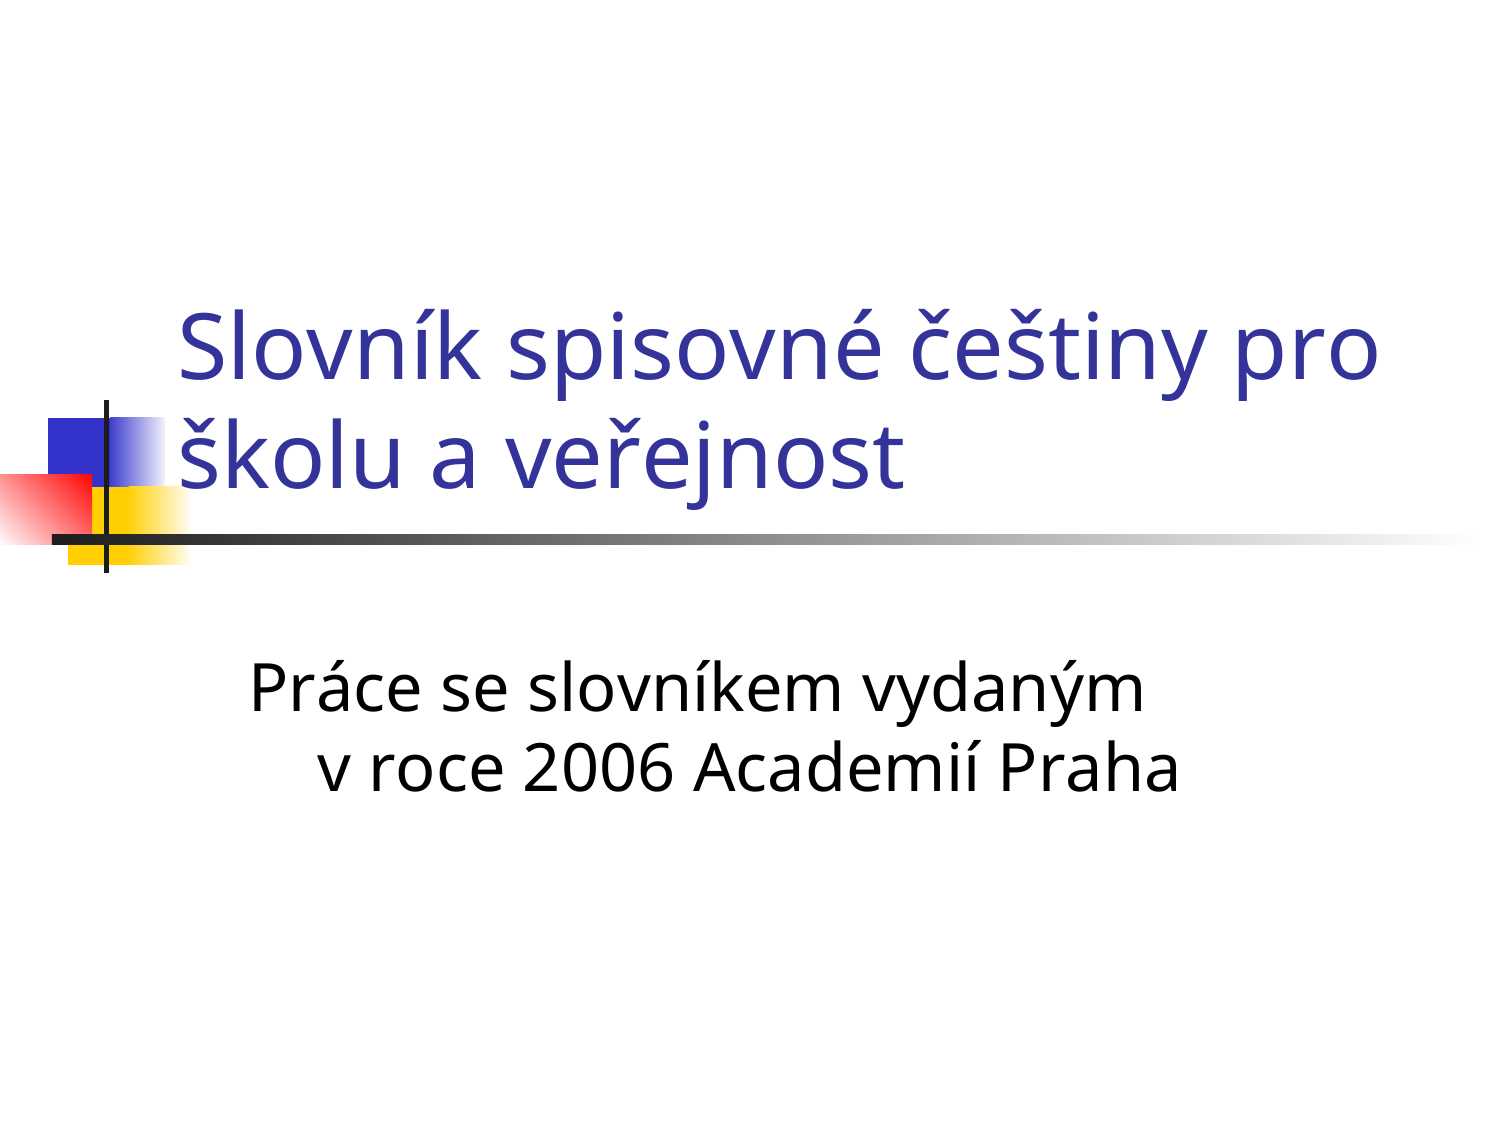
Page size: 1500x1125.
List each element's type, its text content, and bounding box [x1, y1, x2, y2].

title Slovník spisovné češtiny pro školu a veřejnost [162, 275, 1438, 515]
subtitle Práce se slovníkem vydaným v roce 2006 Academií Praha [225, 637, 1276, 925]
